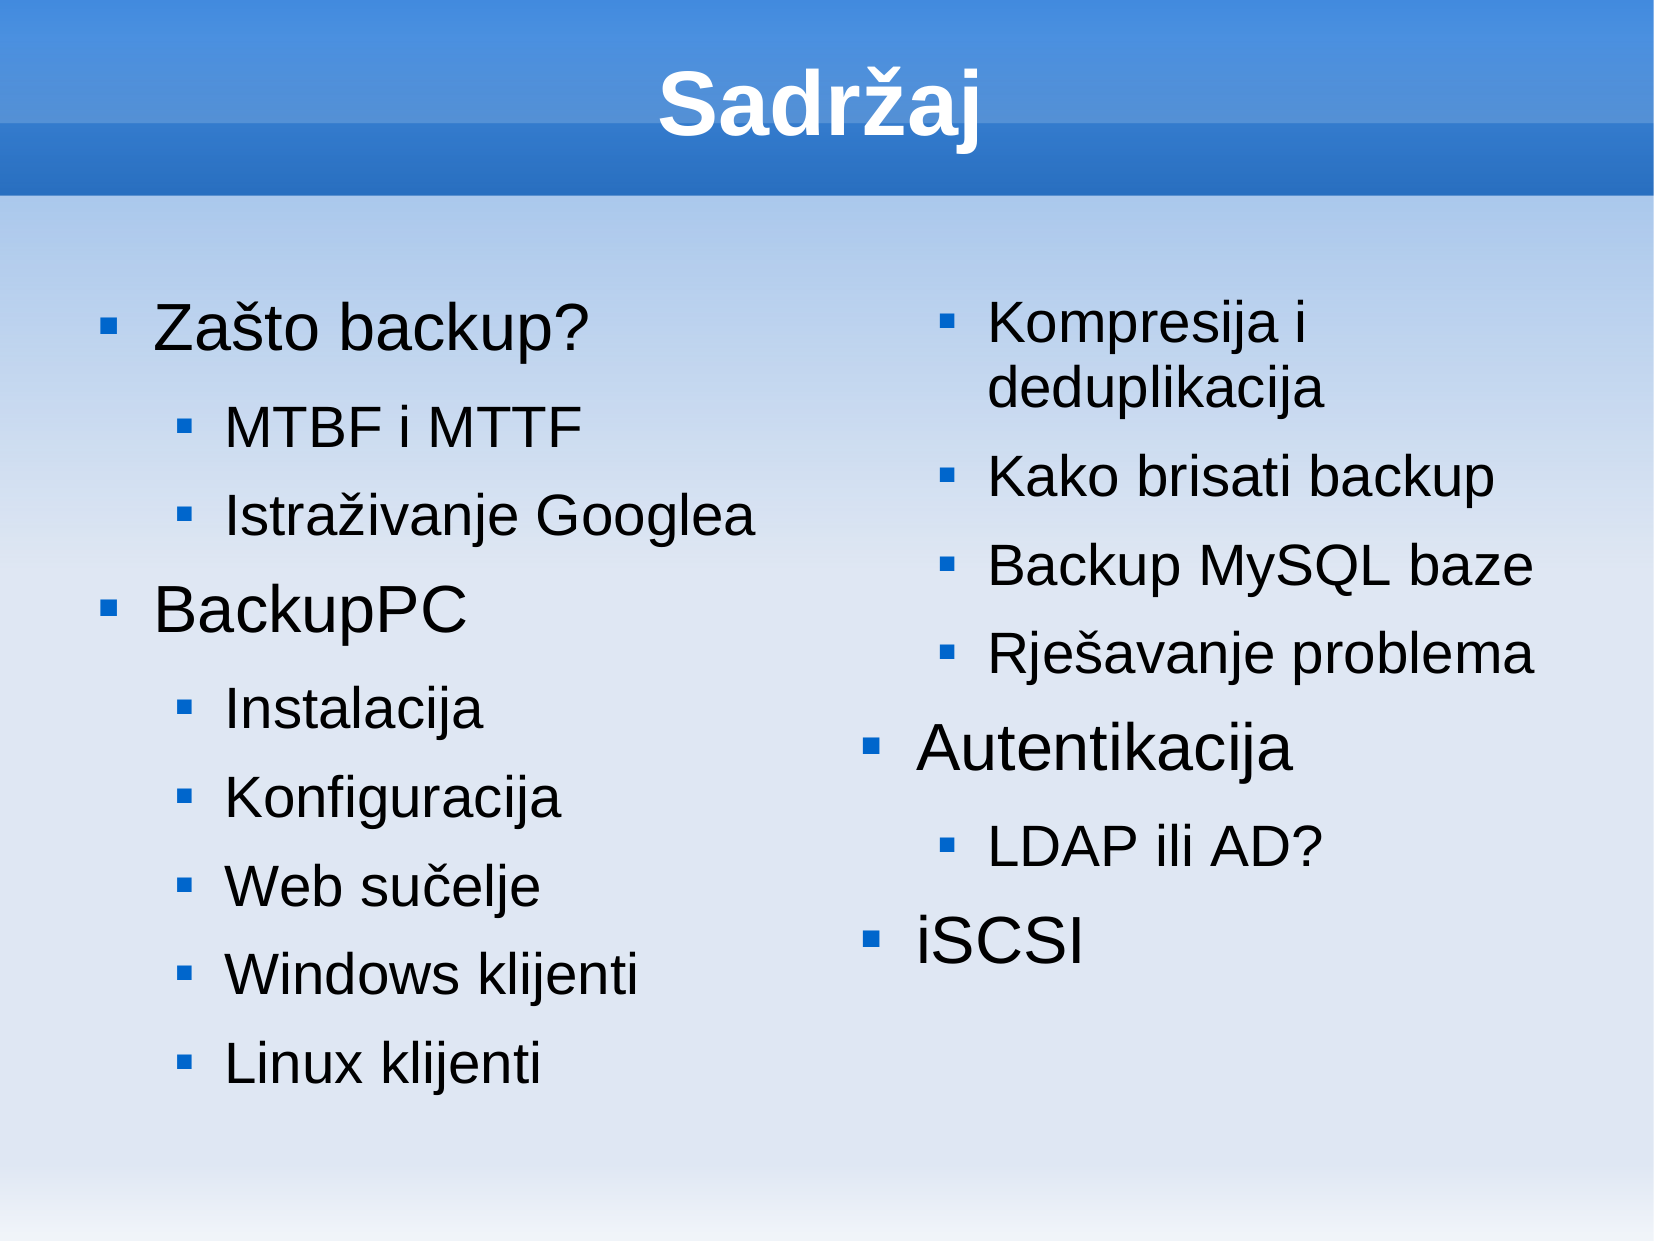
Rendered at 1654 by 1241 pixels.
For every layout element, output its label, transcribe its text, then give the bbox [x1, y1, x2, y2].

list Kompresija i deduplikacija Kako brisati backup Backup MySQL baze Rješavanje problema Autentikacija LDAP ili AD? iSCSI [845, 290, 1572, 1094]
picture [0, 0, 1654, 1241]
list Zašto backup? MTBF i MTTF Istraživanje Googlea BackupPC Instalacija Konfiguracija Web sučelje Windows klijenti Linux klijenti [82, 290, 809, 1109]
title Sadržaj [76, 0, 1565, 208]
